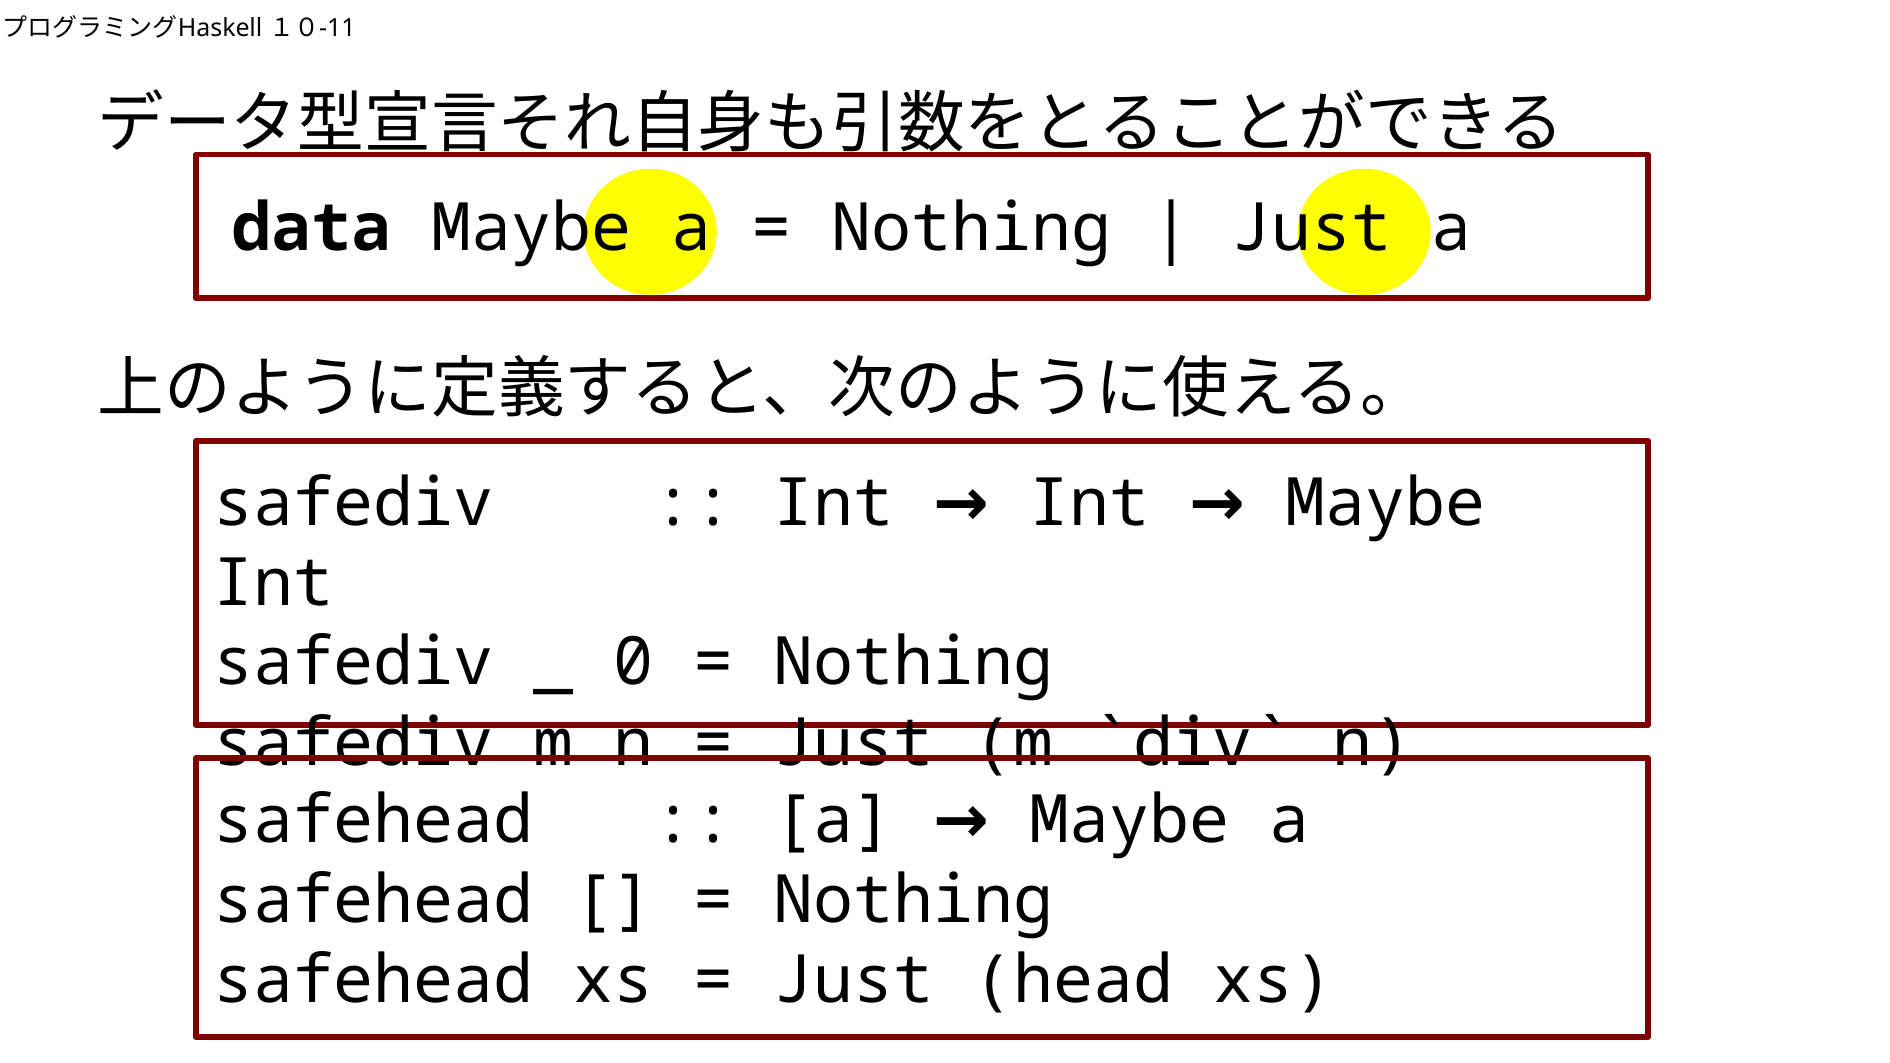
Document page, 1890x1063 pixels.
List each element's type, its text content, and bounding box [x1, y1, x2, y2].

list 上のように定義すると、次のように使える。 [94, 330, 1796, 406]
list データ型宣言それ自身も引数をとることができる [94, 65, 1796, 140]
text_box data Maybe a = Nothing | Just a [195, 154, 1649, 299]
text_box safediv :: Int → Int → Maybe Int safediv _ 0 = Nothing safediv m n = Just (m `div` n) [195, 440, 1649, 726]
text_box safehead :: [a] → Maybe a safehead [] = Nothing safehead xs = Just (head xs) [195, 758, 1649, 1038]
